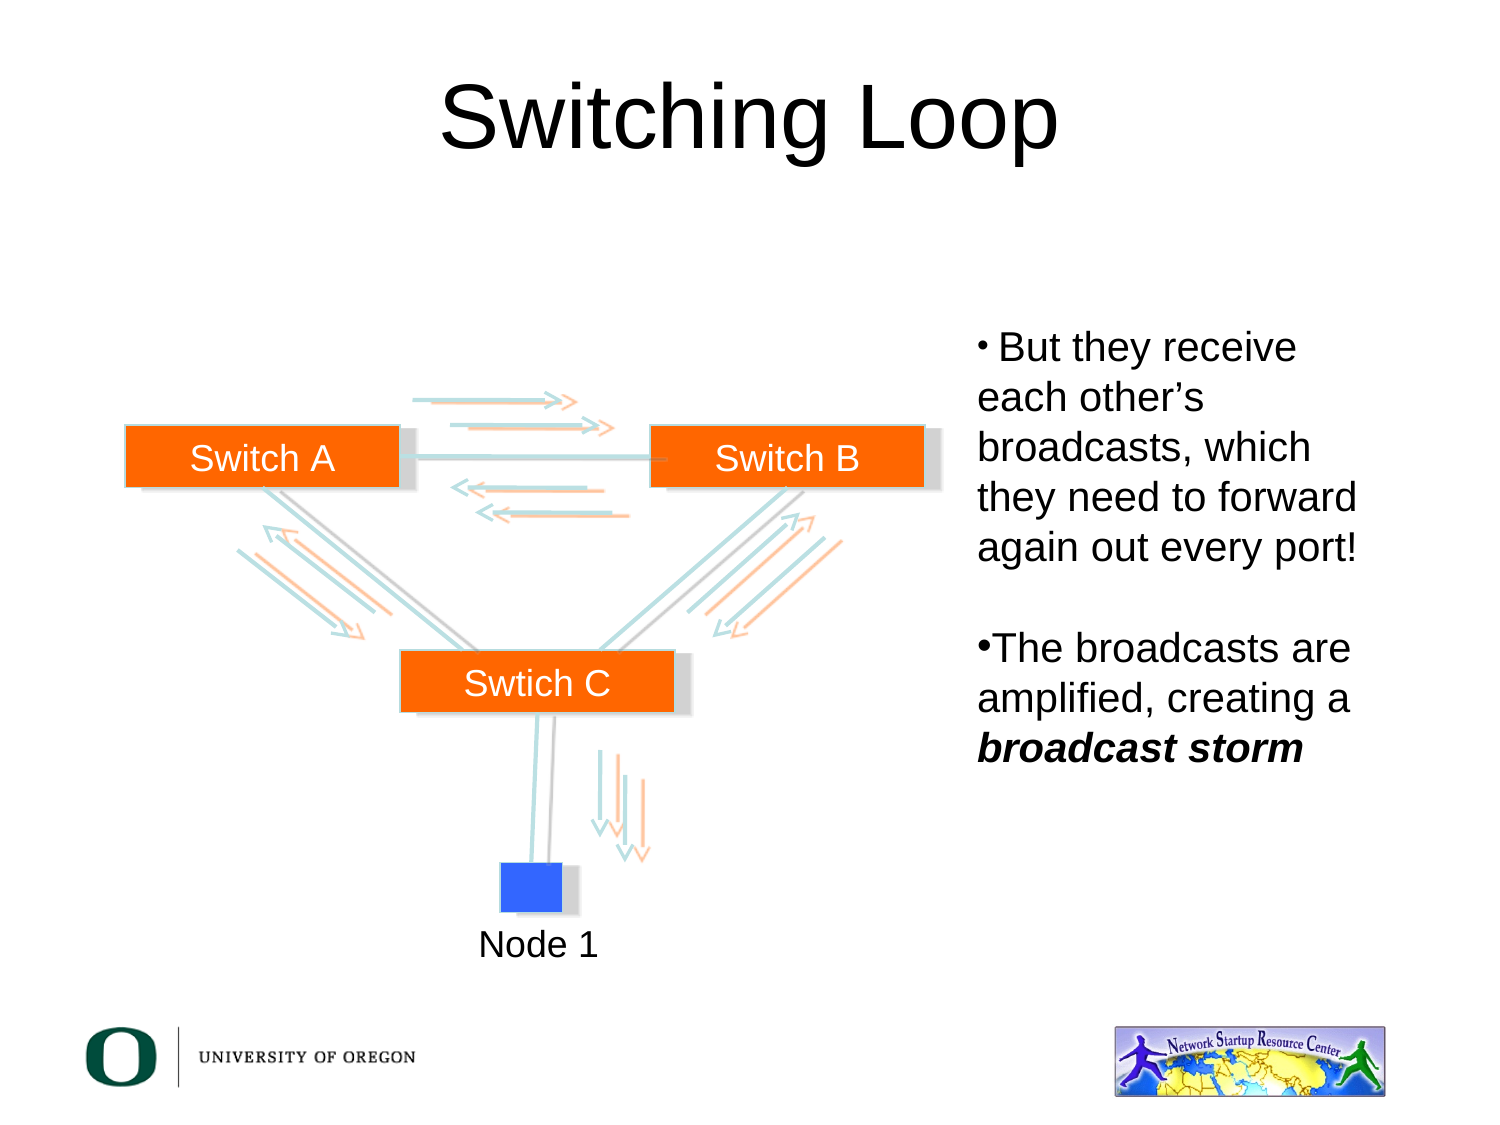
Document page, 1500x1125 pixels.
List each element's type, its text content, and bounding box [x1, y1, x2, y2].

text_box Swtich C [399, 650, 675, 713]
text_box Node 1 [463, 912, 614, 973]
text_box Switch B [650, 425, 925, 488]
text_box But they receive each other’s broadcasts, which they need to forward again out every port! The broadcasts are amplified, creating a broadcast storm [962, 312, 1375, 869]
text_box [500, 862, 563, 912]
picture [75, 1024, 426, 1090]
picture [1112, 1024, 1388, 1099]
text_box Switch A [125, 425, 400, 488]
title Switching Loop [75, 45, 1426, 188]
